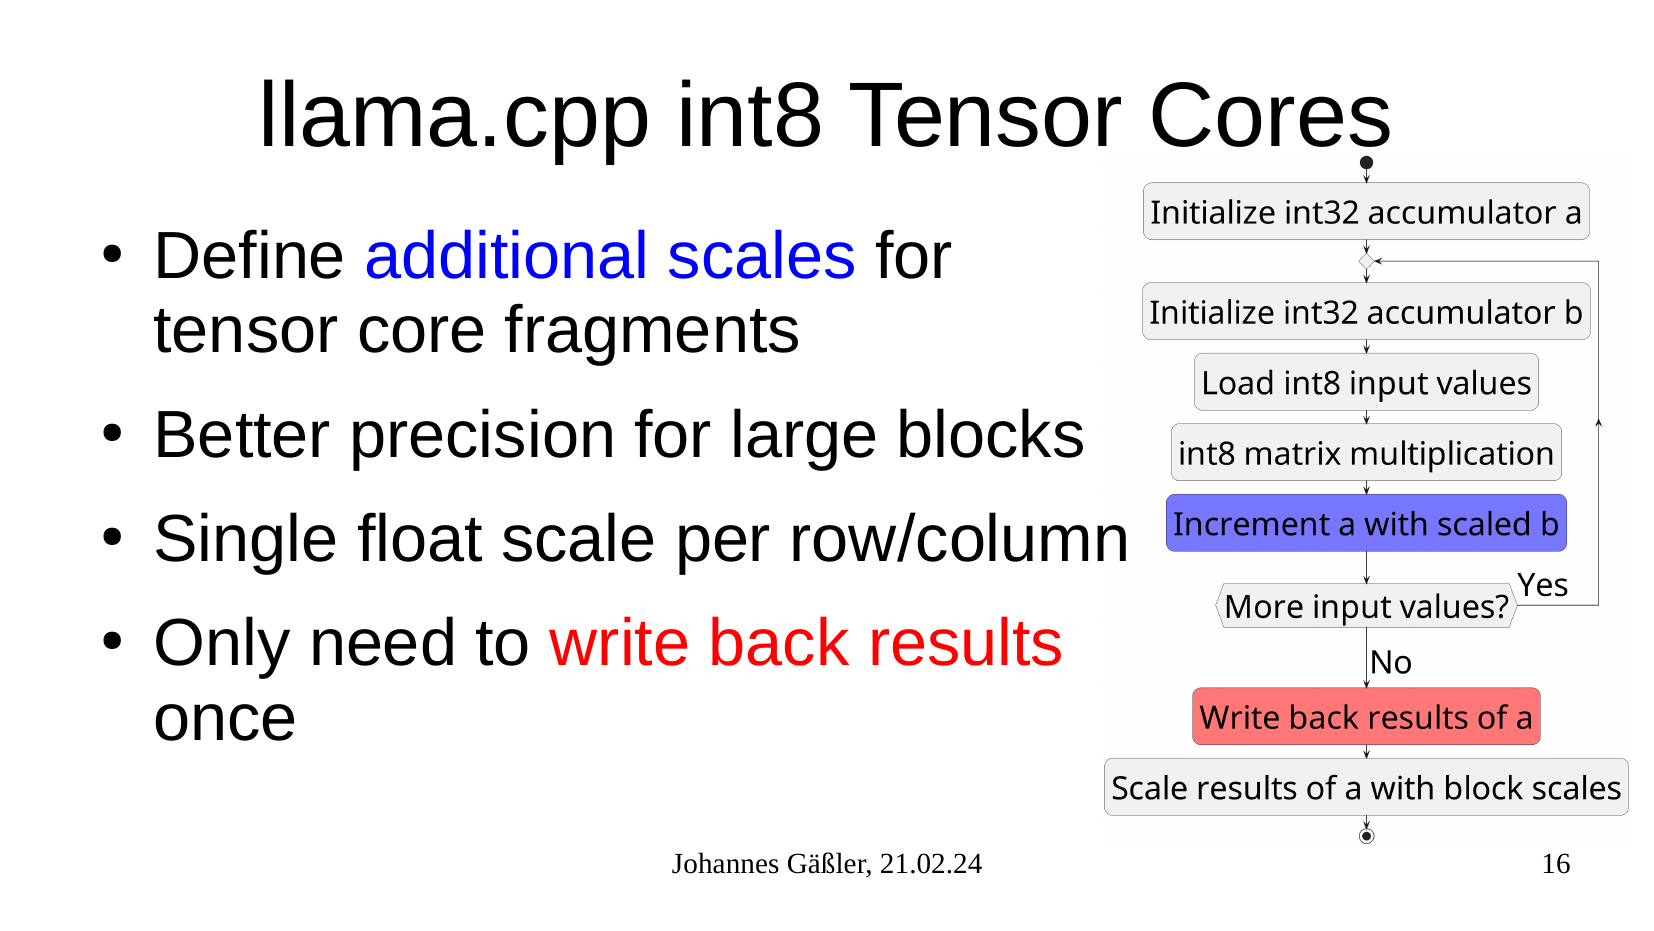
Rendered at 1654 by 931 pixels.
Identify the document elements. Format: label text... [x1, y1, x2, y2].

picture [1097, 149, 1635, 850]
list Define additional scales for tensor core fragments Better precision for large blocks Single float scale per row/column Only need to write back results once [82, 217, 1571, 758]
title llama.cpp int8 Tensor Cores [82, 37, 1571, 193]
